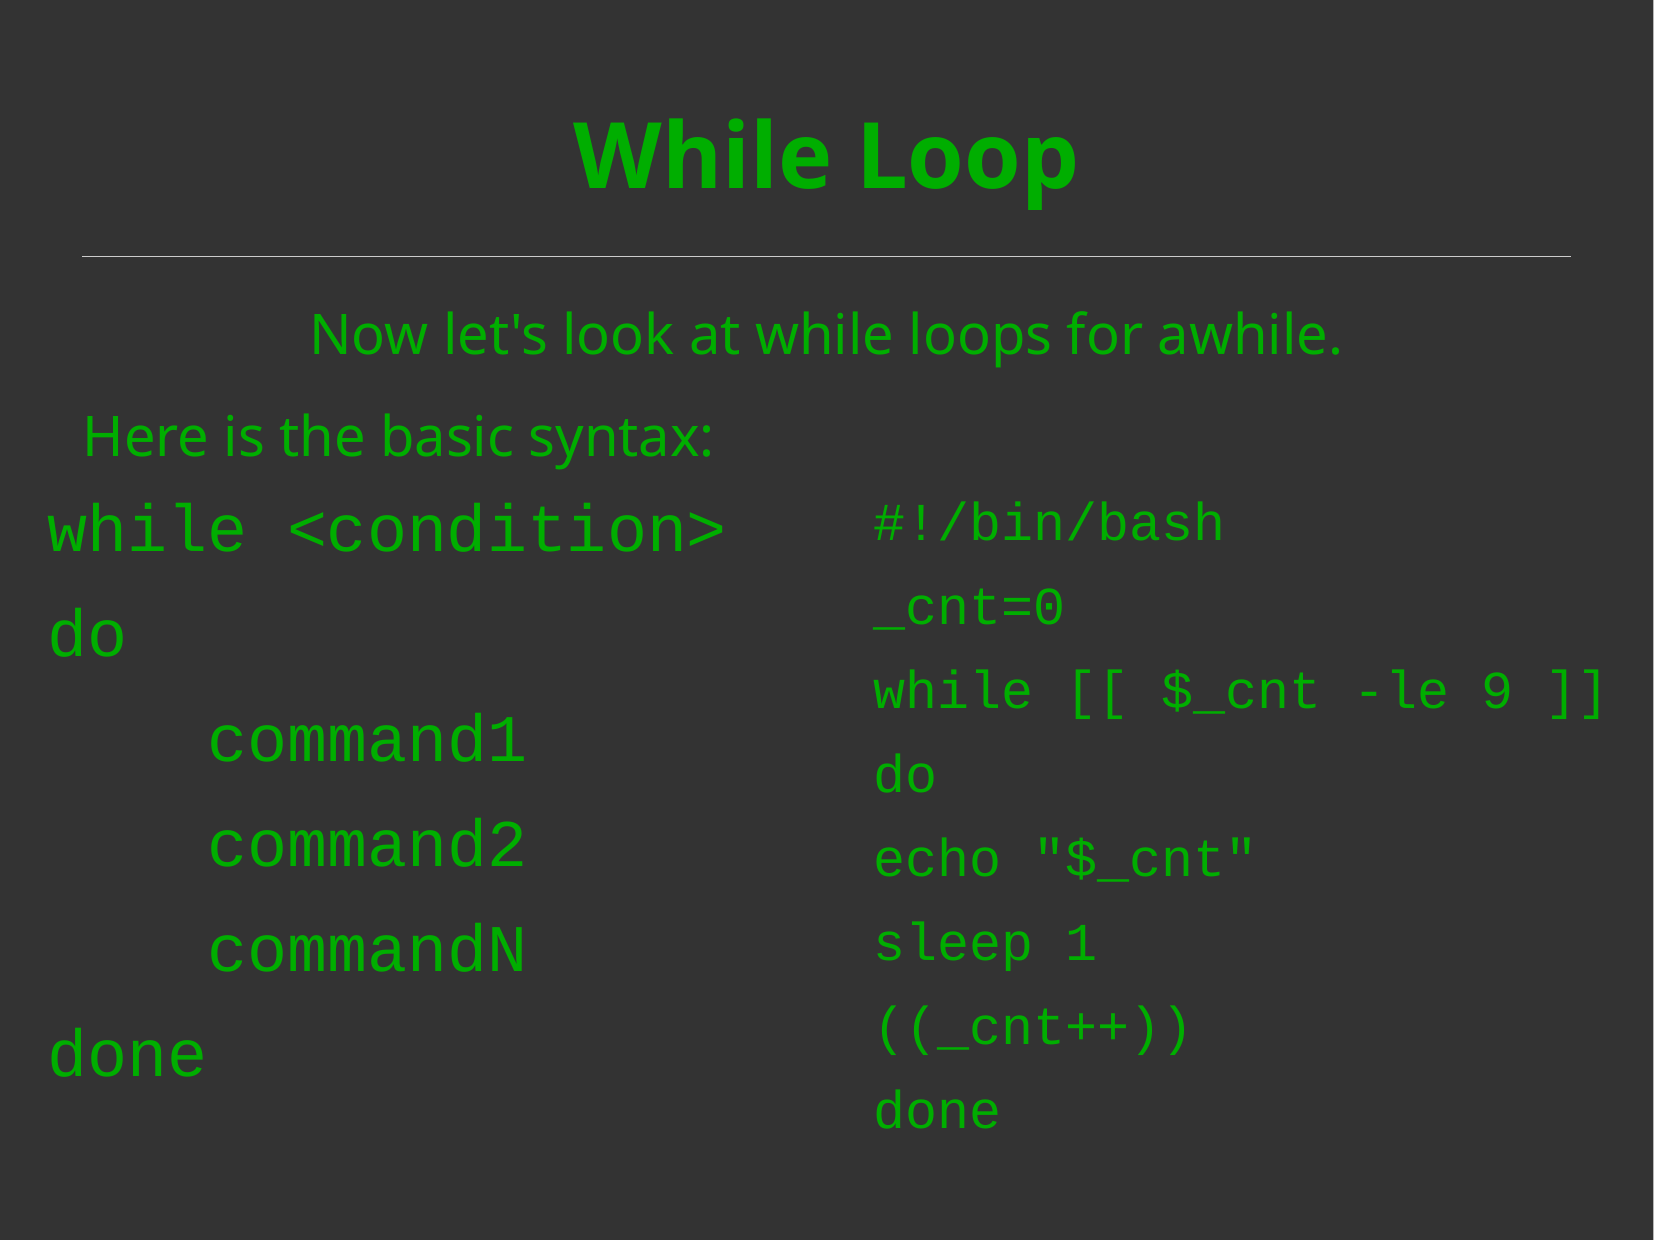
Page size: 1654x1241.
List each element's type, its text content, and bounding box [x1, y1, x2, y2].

title While Loop [82, 49, 1571, 257]
list #!/bin/bash _cnt=0 while [[ $_cnt -le 9 ]] do echo "$_cnt" sleep 1 ((_cnt++)) done [874, 496, 1619, 1205]
list Now let's look at while loops for awhile. Here is the basic syntax: [82, 295, 1571, 473]
list while <condition> do command1 command2 commandN done [47, 496, 851, 1205]
